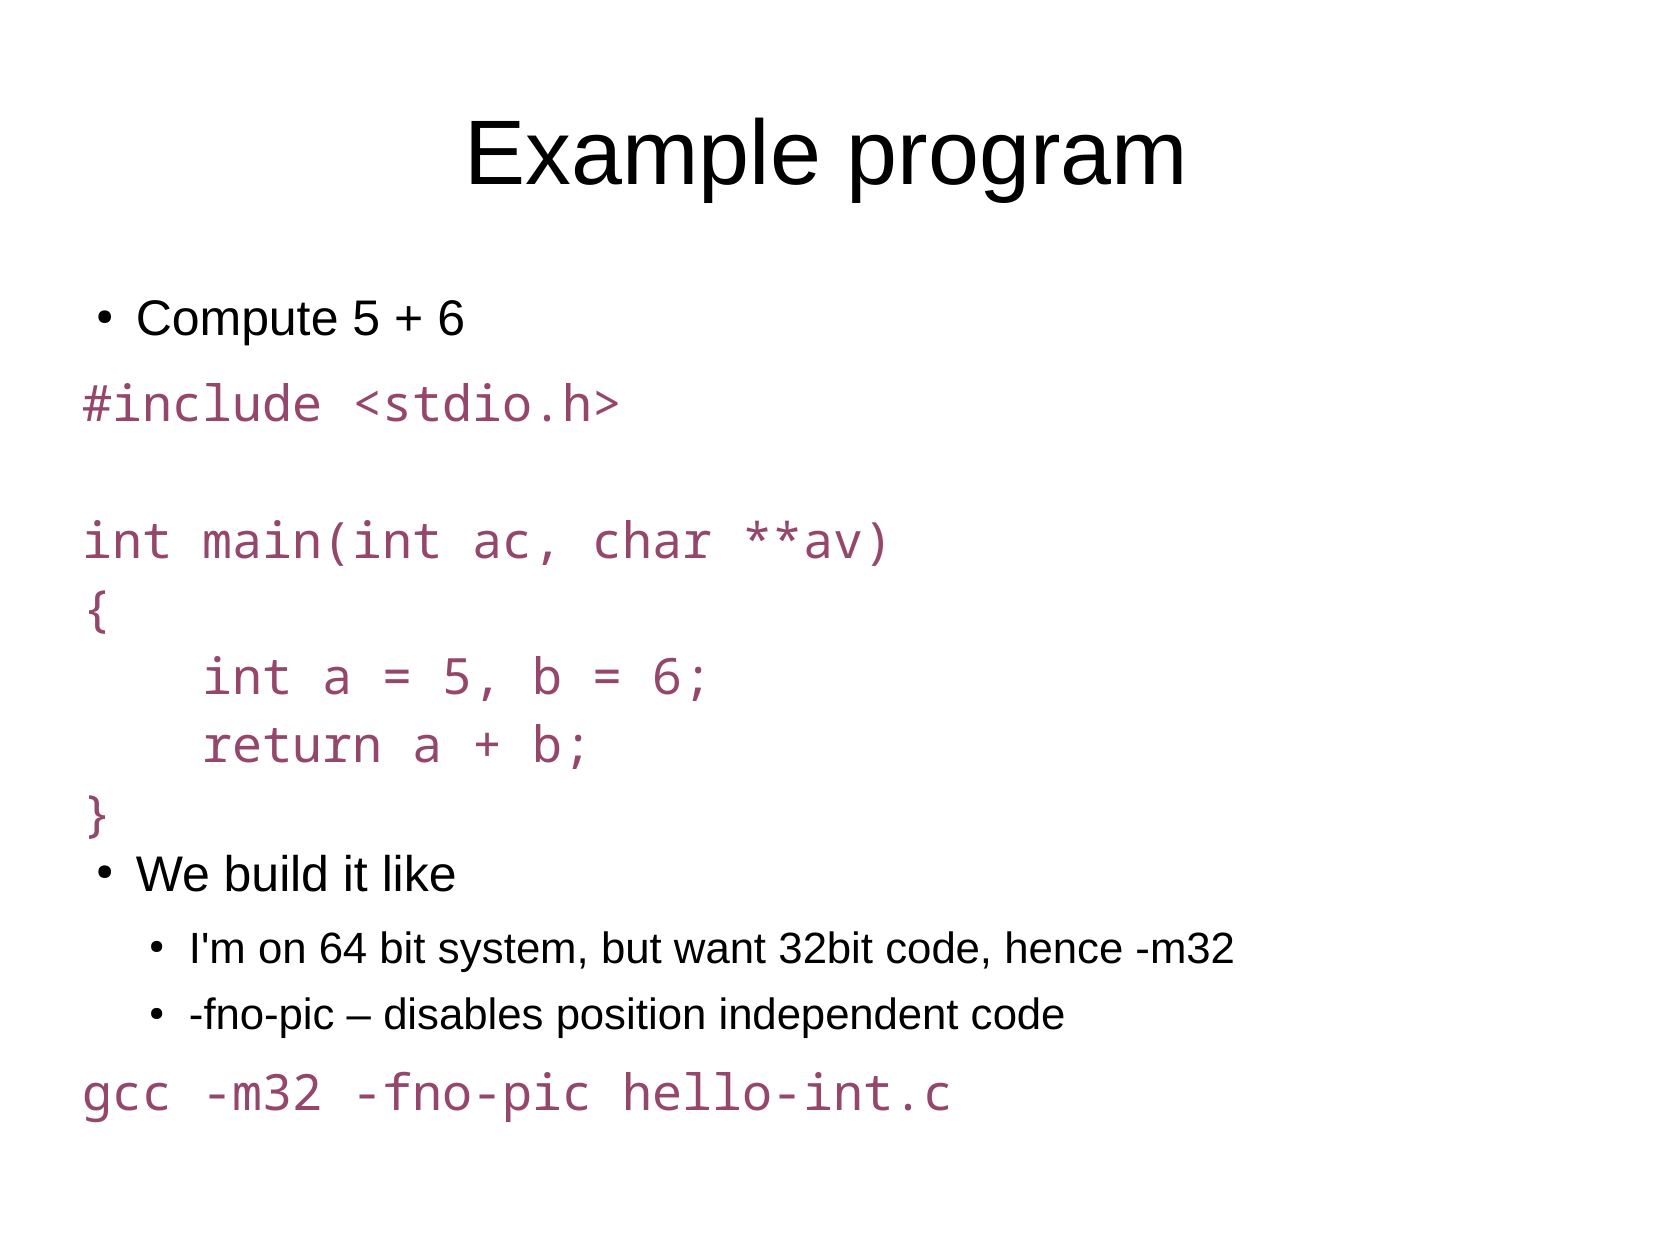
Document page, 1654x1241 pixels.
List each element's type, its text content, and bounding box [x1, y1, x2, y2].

list Compute 5 + 6 #include <stdio.h> int main(int ac, char **av) { int a = 5, b = 6; return a + b; } We build it like I'm on 64 bit system, but want 32bit code, hence -m32 -fno-pic – disables position independent code gcc -m32 -fno-pic hello-int.c [82, 290, 1571, 1126]
title Example program [82, 49, 1571, 257]
